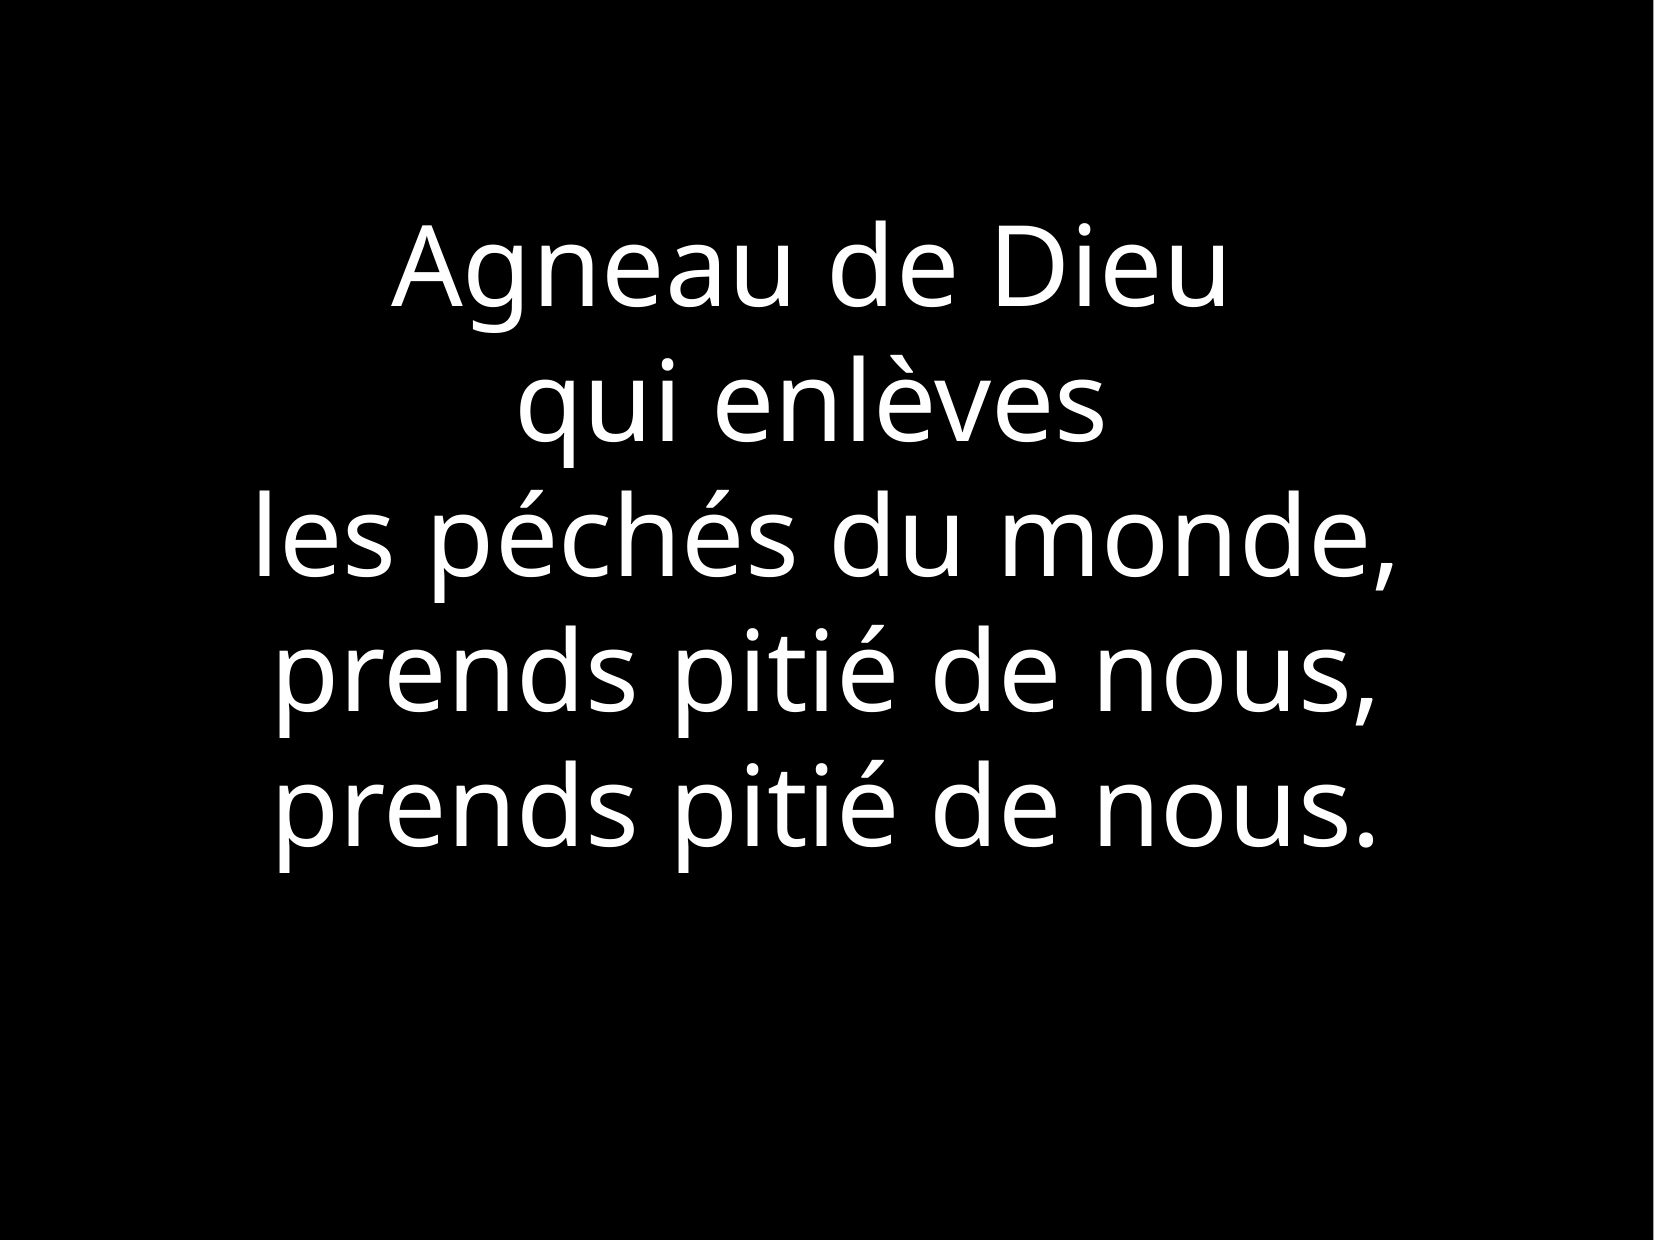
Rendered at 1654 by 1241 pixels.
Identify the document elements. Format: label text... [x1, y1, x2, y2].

text_box Agneau de Dieu qui enlèves les péchés du monde, prends pitié de nous, prends pitié de nous. [29, 88, 1625, 975]
